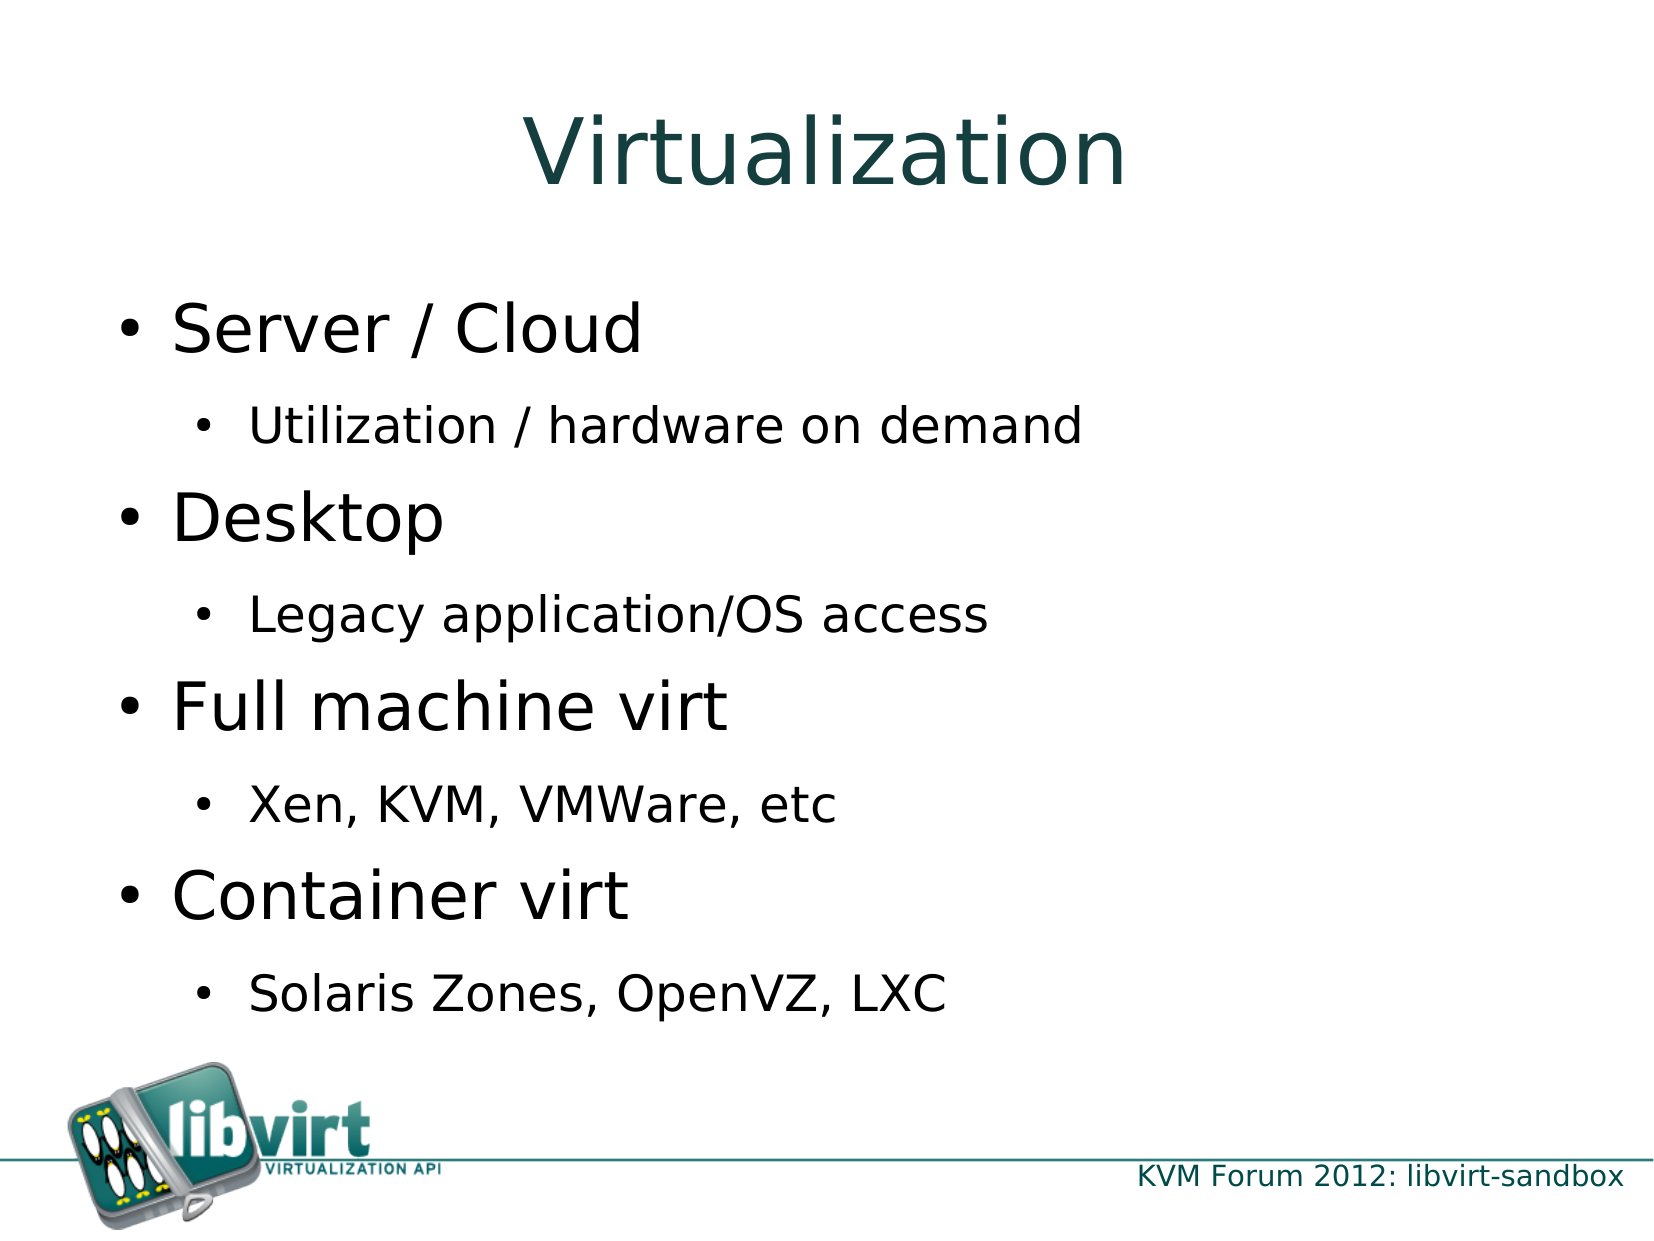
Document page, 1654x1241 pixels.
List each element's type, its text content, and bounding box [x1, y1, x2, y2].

picture [0, 1062, 1654, 1230]
list Server / Cloud Utilization / hardware on demand Desktop Legacy application/OS access Full machine virt Xen, KVM, VMWare, etc Container virt Solaris Zones, OpenVZ, LXC [82, 290, 1571, 1062]
text_box KVM Forum 2012: libvirt-sandbox [1122, 1151, 1654, 1211]
title Virtualization [82, 49, 1571, 257]
